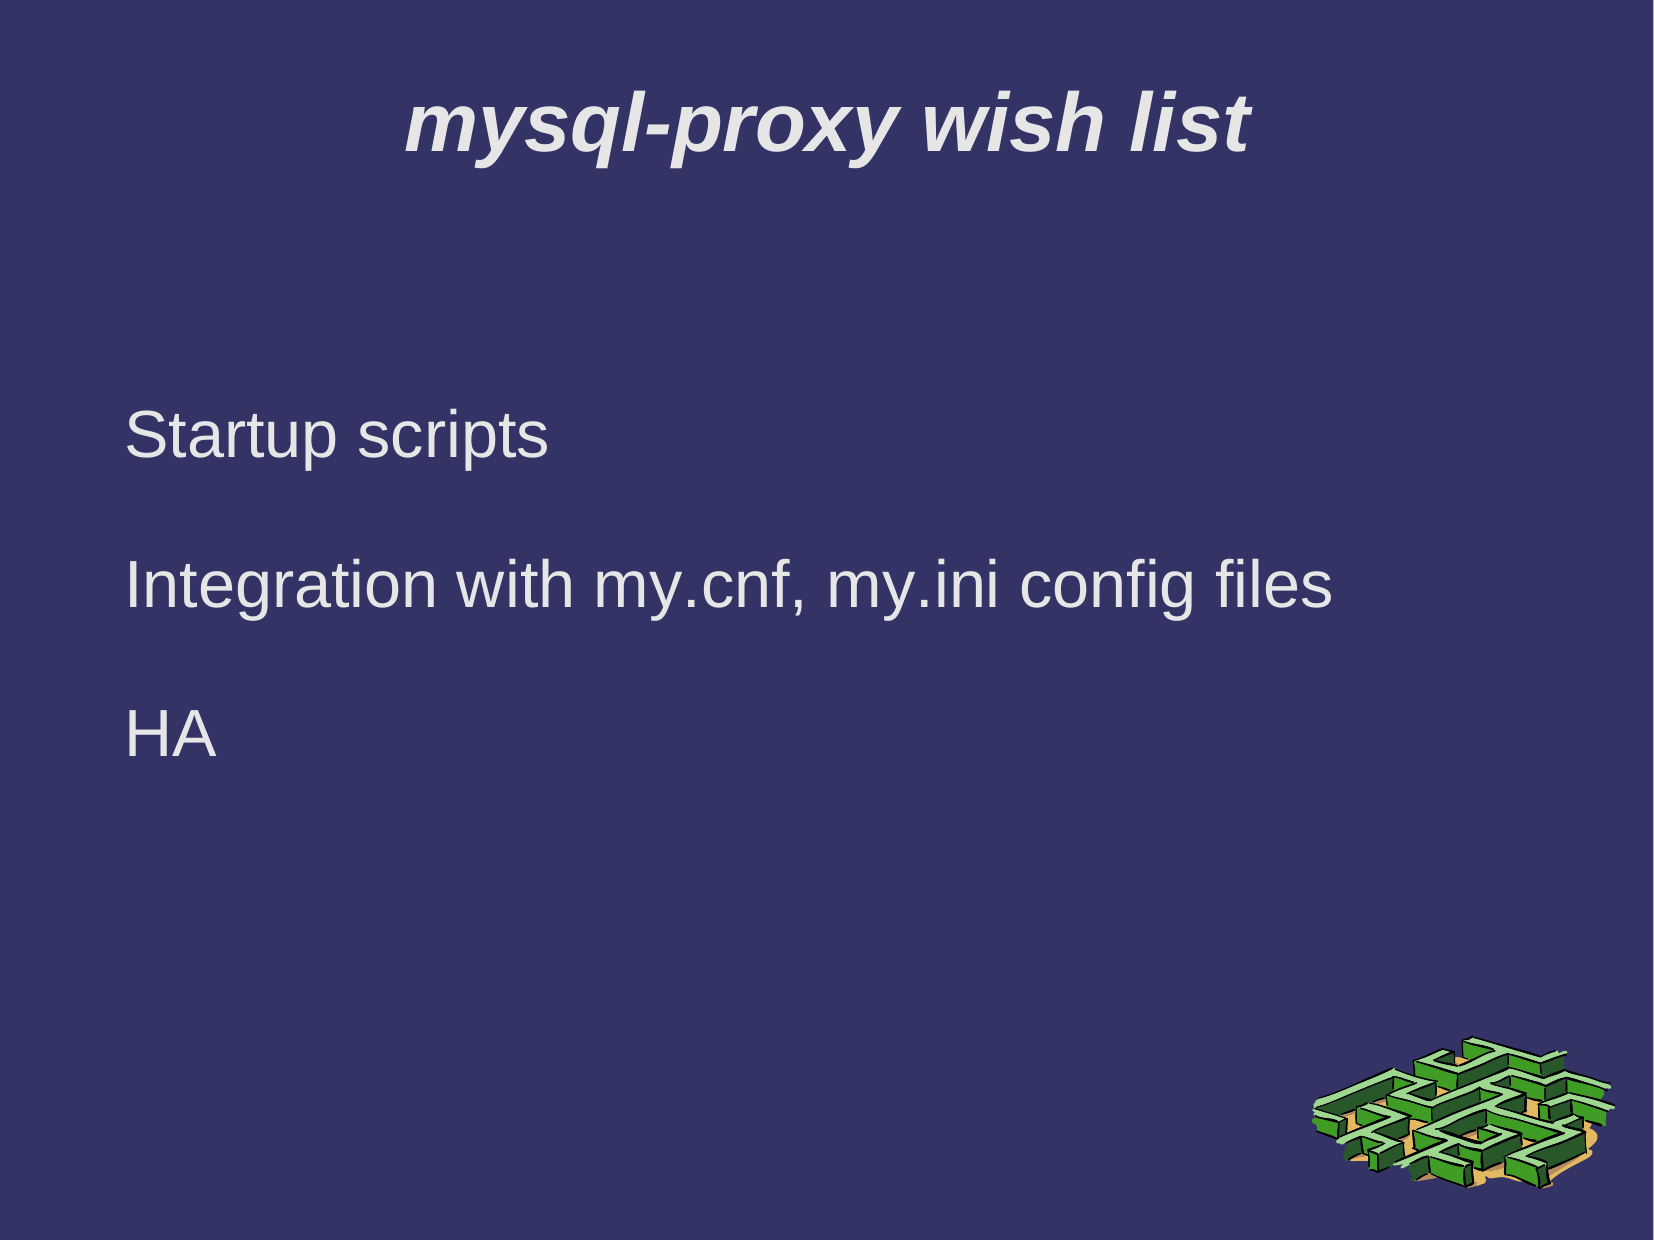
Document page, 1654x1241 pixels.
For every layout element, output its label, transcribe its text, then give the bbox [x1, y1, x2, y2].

list Startup scripts Integration with my.cnf, my.ini config files HA [112, 322, 1504, 1104]
title mysql-proxy wish list [121, 19, 1534, 227]
